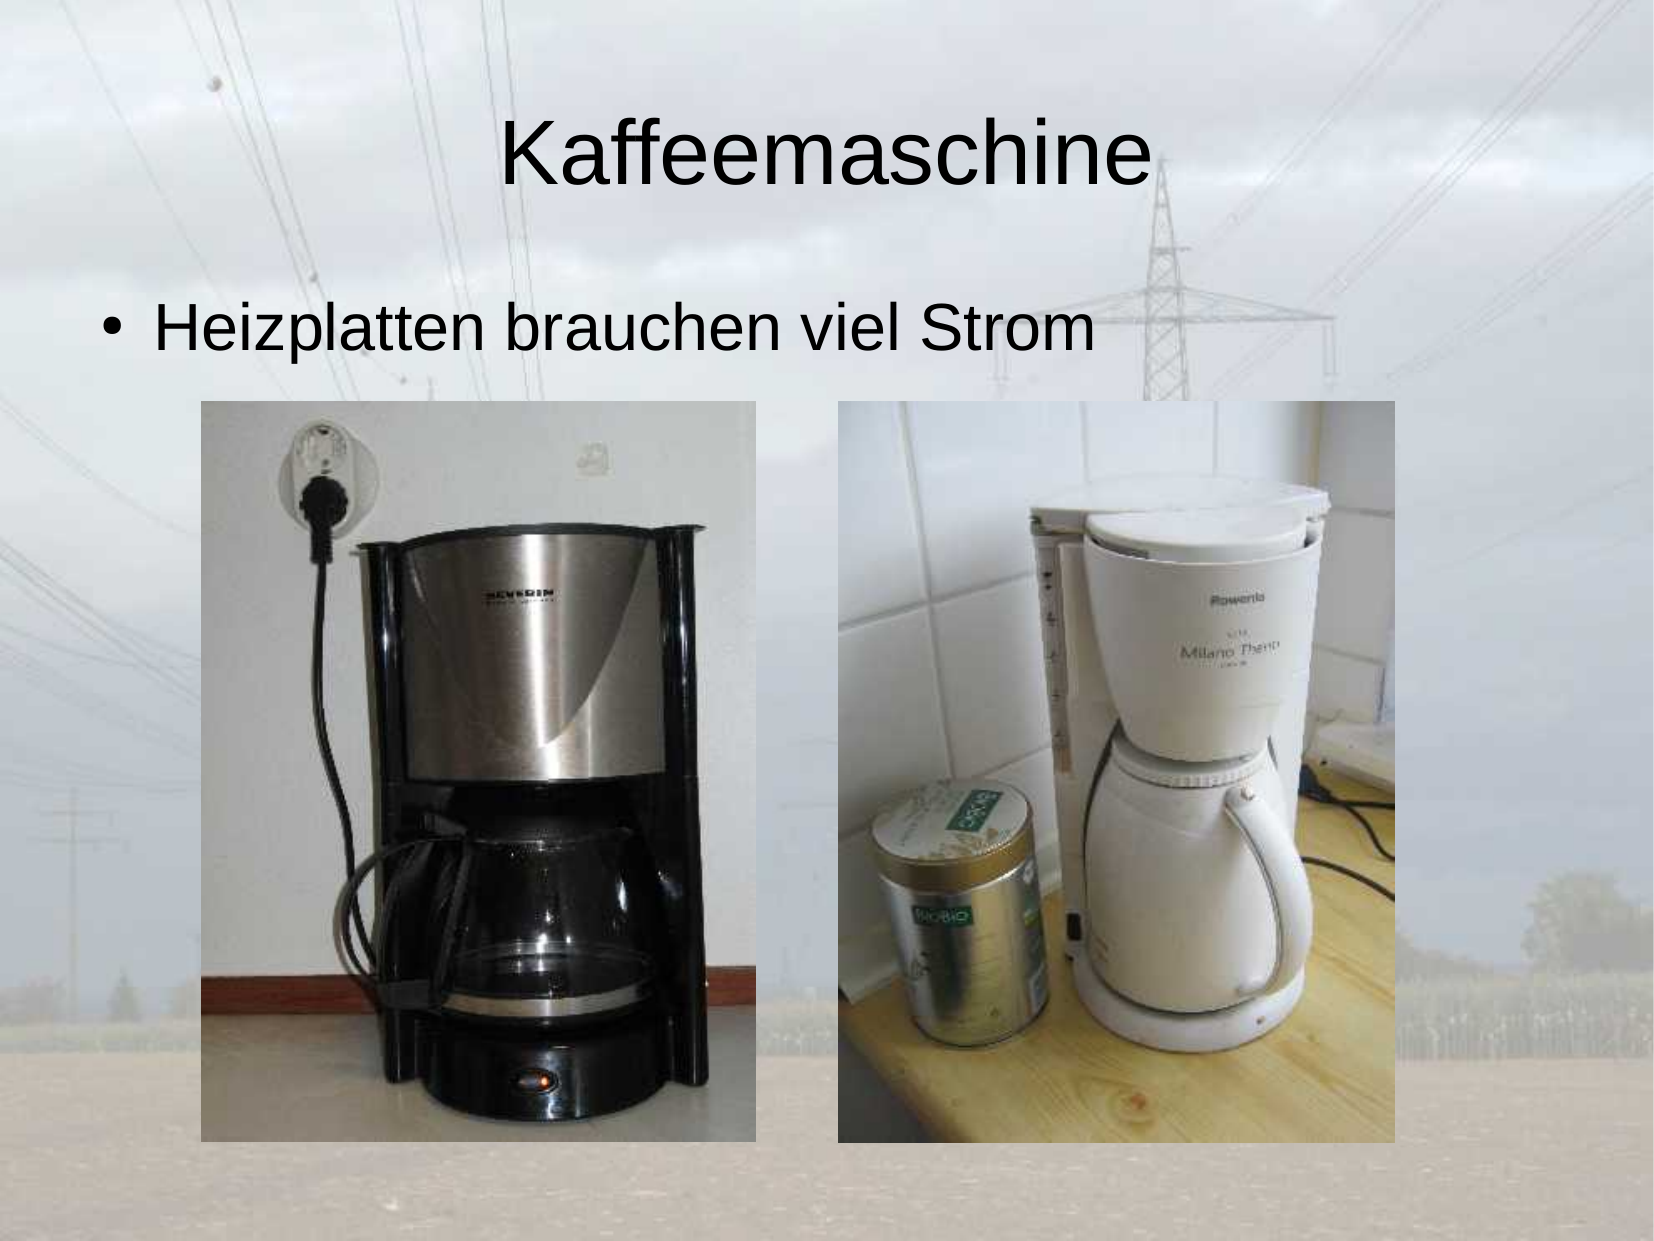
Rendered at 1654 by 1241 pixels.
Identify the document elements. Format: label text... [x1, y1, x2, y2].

list Heizplatten brauchen viel Strom [82, 290, 1571, 1109]
picture [0, 0, 1654, 1241]
title Kaffeemaschine [82, 49, 1571, 257]
